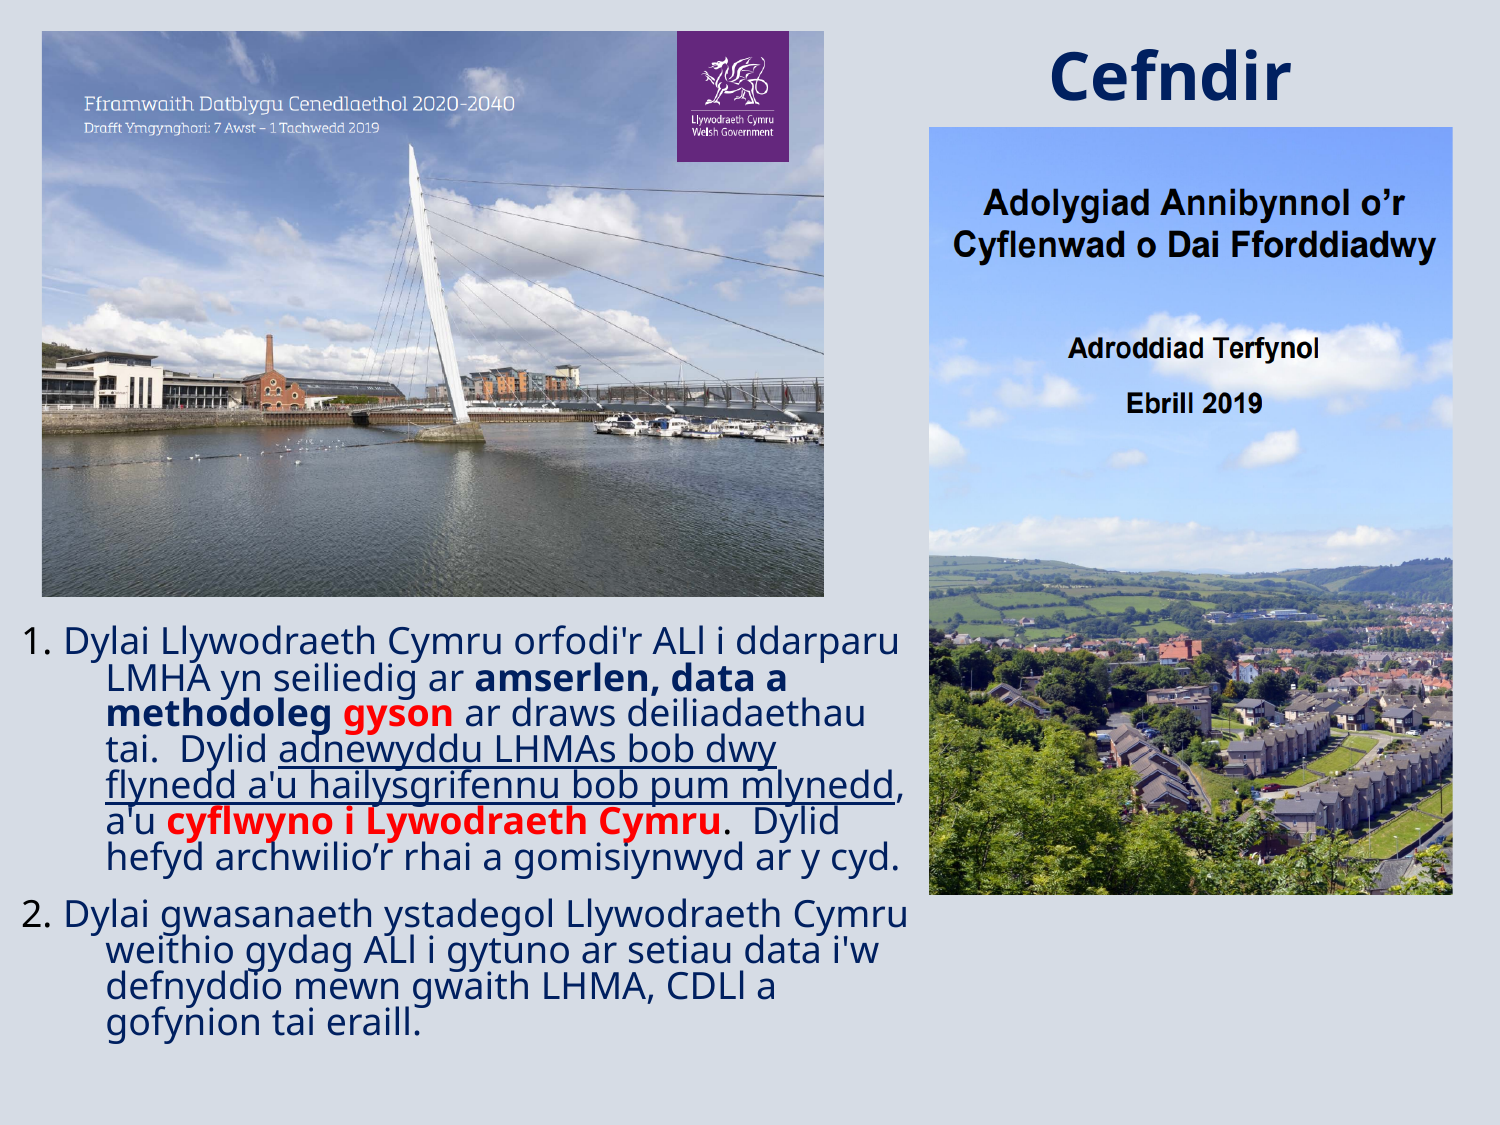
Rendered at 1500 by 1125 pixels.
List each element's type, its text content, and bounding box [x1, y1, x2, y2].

list Dylai Llywodraeth Cymru orfodi'r ALl i ddarparu LMHA yn seiliedig ar amserlen, data a methodoleg gyson ar draws deiliadaethau tai. Dylid adnewyddu LHMAs bob dwy flynedd a'u hailysgrifennu bob pum mlynedd, a'u cyflwyno i Lywodraeth Cymru. Dylid hefyd archwilio’r rhai a gomisiynwyd ar y cyd. Dylai gwasanaeth ystadegol Llywodraeth Cymru weithio gydag ALl i gytuno ar setiau data i'w defnyddio mewn gwaith LHMA, CDLl a gofynion tai eraill. [6, 618, 930, 1104]
picture [41, 31, 824, 597]
picture [929, 168, 1453, 895]
text_box Cefndir [867, 26, 1474, 168]
